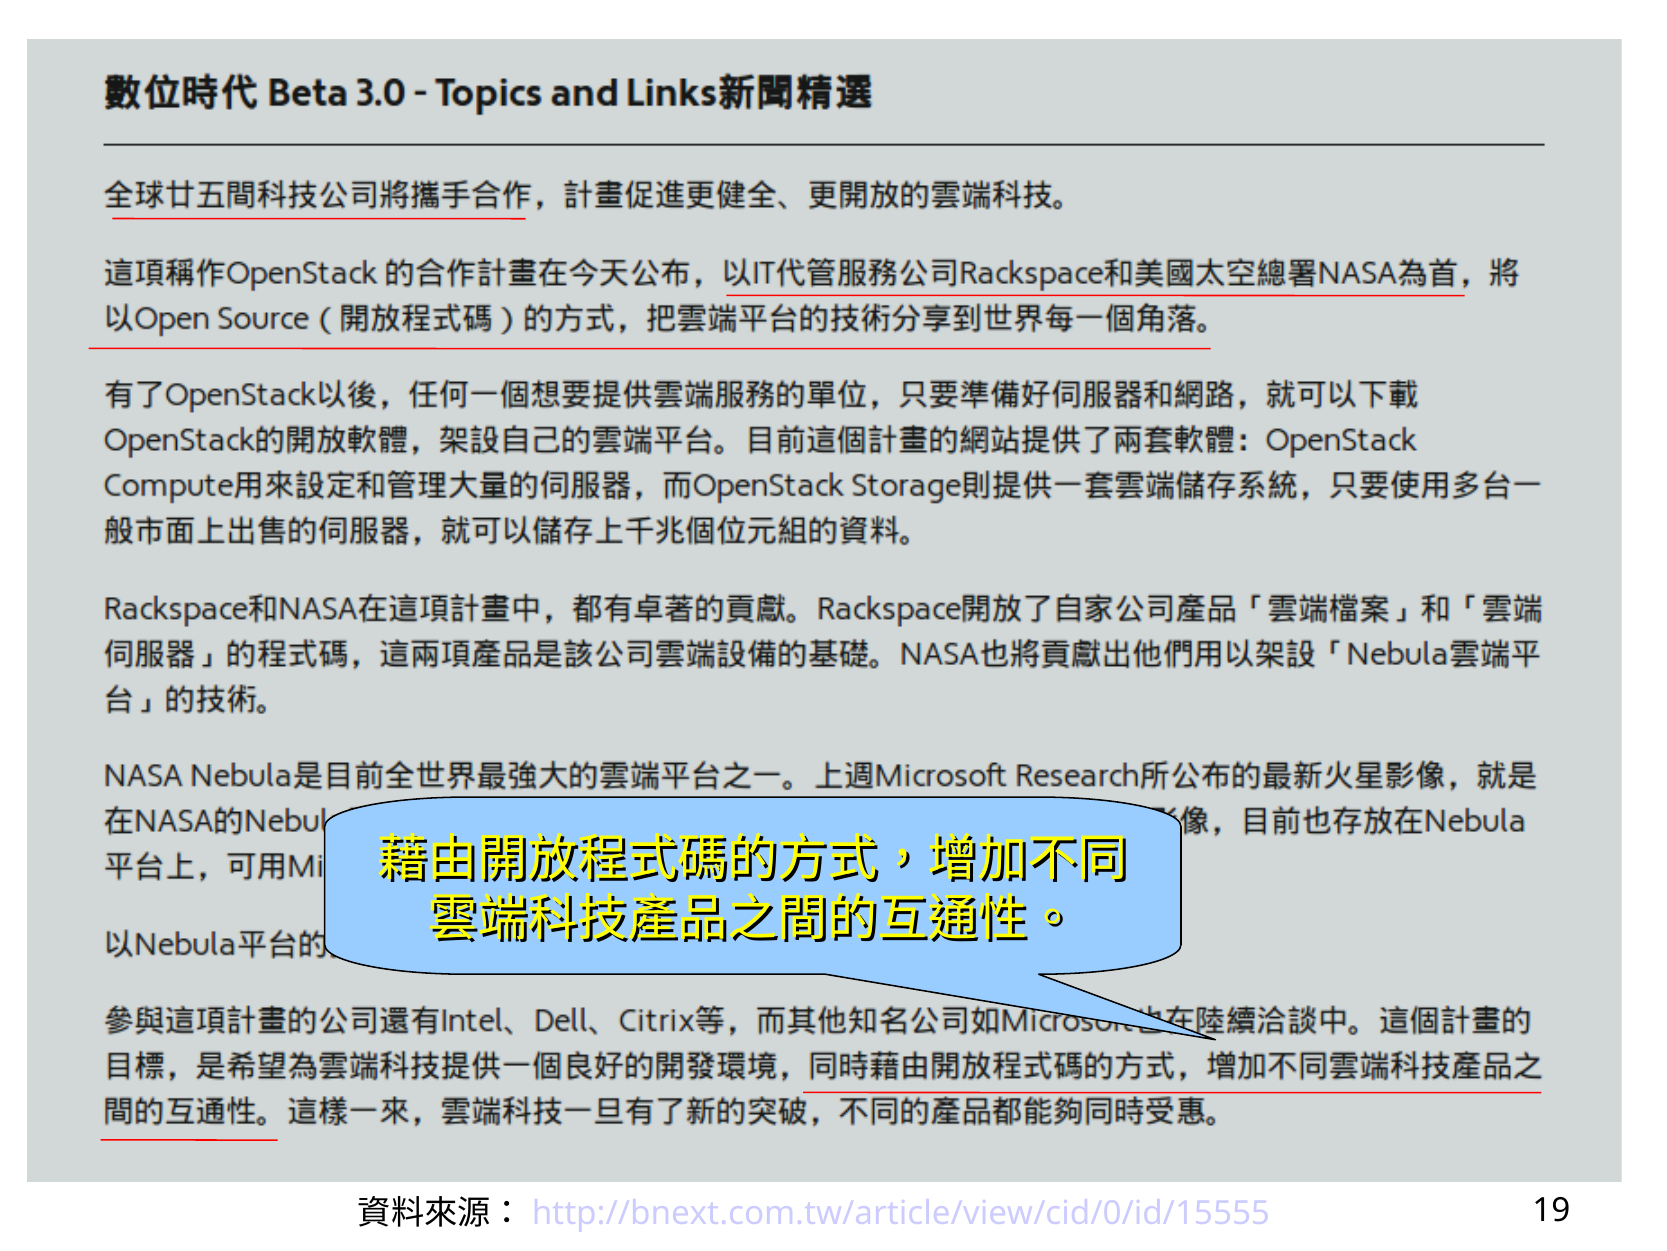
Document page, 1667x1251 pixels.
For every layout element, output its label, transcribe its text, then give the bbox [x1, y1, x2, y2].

picture [27, 39, 1622, 1182]
text_box 資料來源：http://bnext.com.tw/article/view/cid/0/id/15555 [342, 1183, 1323, 1251]
text_box 藉由開放程式碼的方式，增加不同雲端科技產品之間的互通性。 [324, 797, 1216, 1040]
